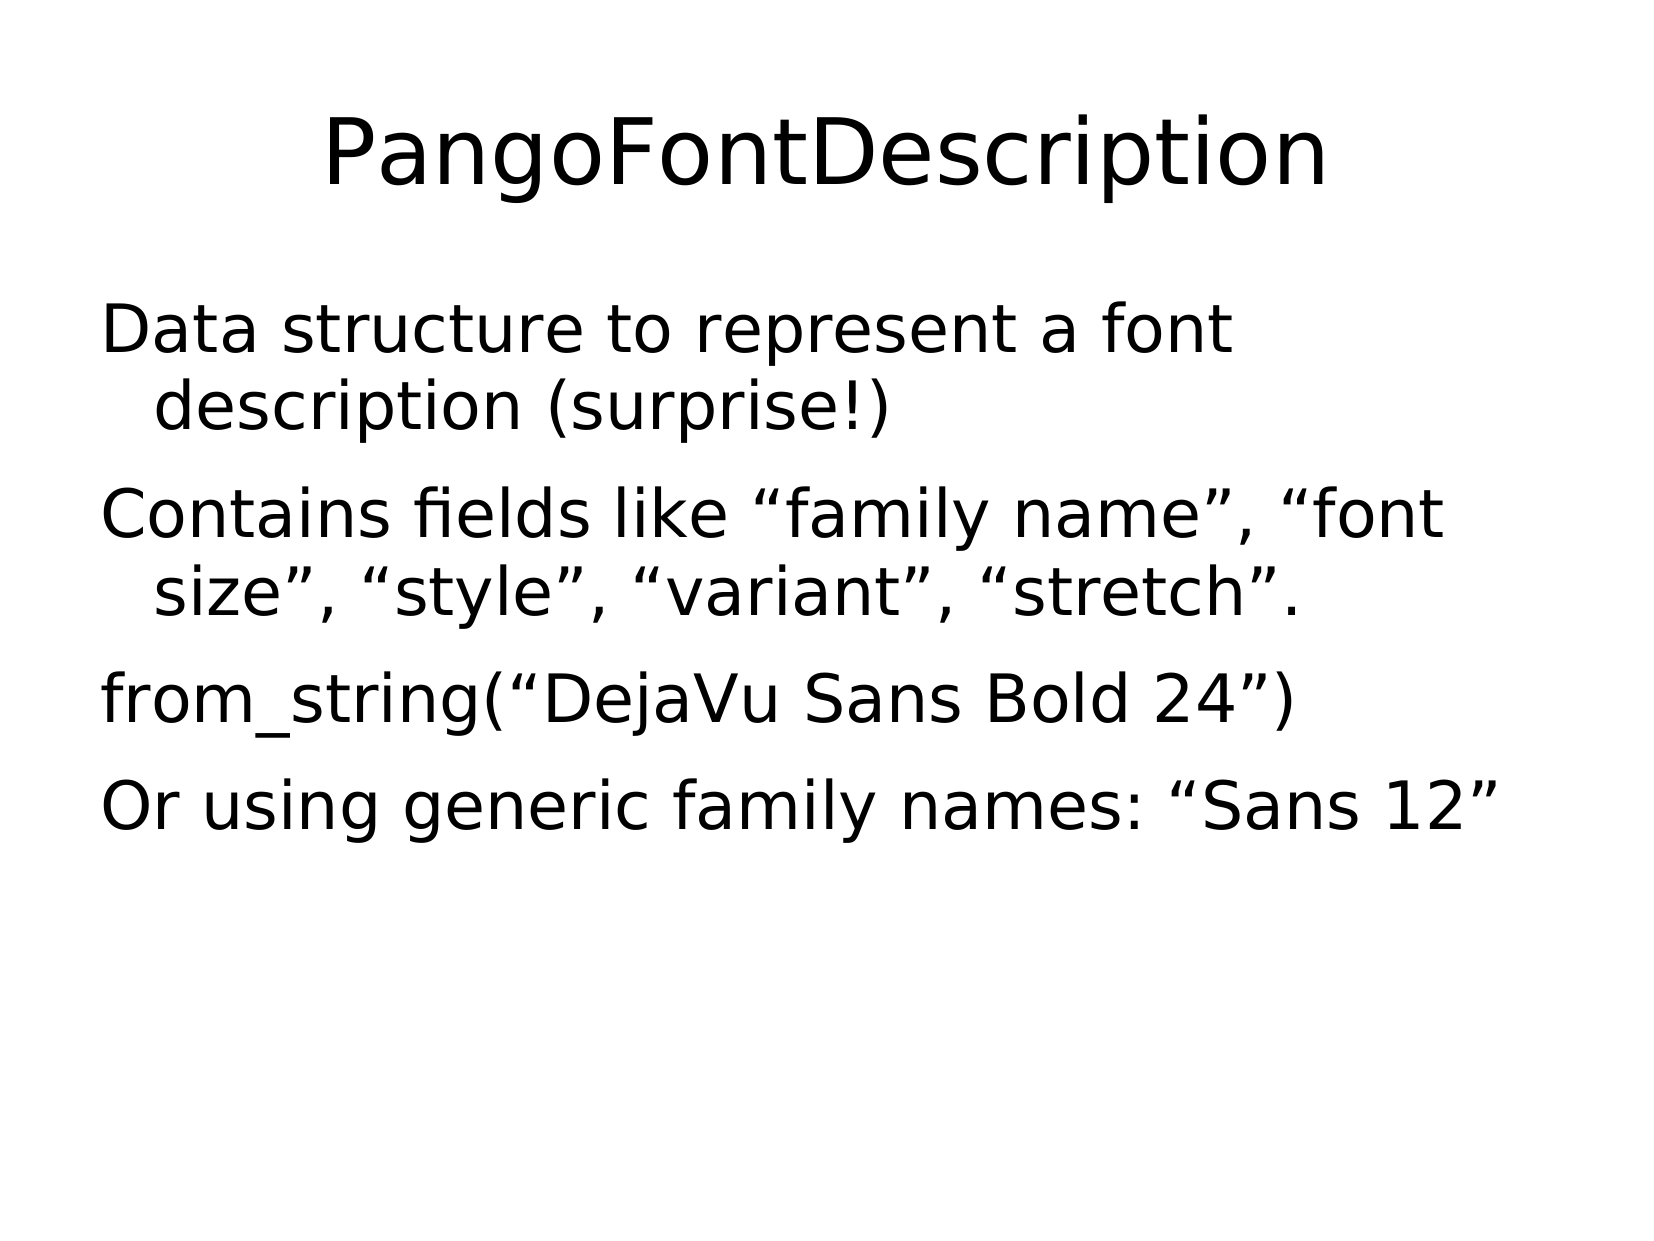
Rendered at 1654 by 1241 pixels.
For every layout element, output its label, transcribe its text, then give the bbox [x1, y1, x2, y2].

list Data structure to represent a font description (surprise!) Contains fields like “family name”, “font size”, “style”, “variant”, “stretch”. from_string(“DejaVu Sans Bold 24”) Or using generic family names: “Sans 12” [82, 290, 1571, 1109]
title PangoFontDescription [82, 49, 1571, 257]
